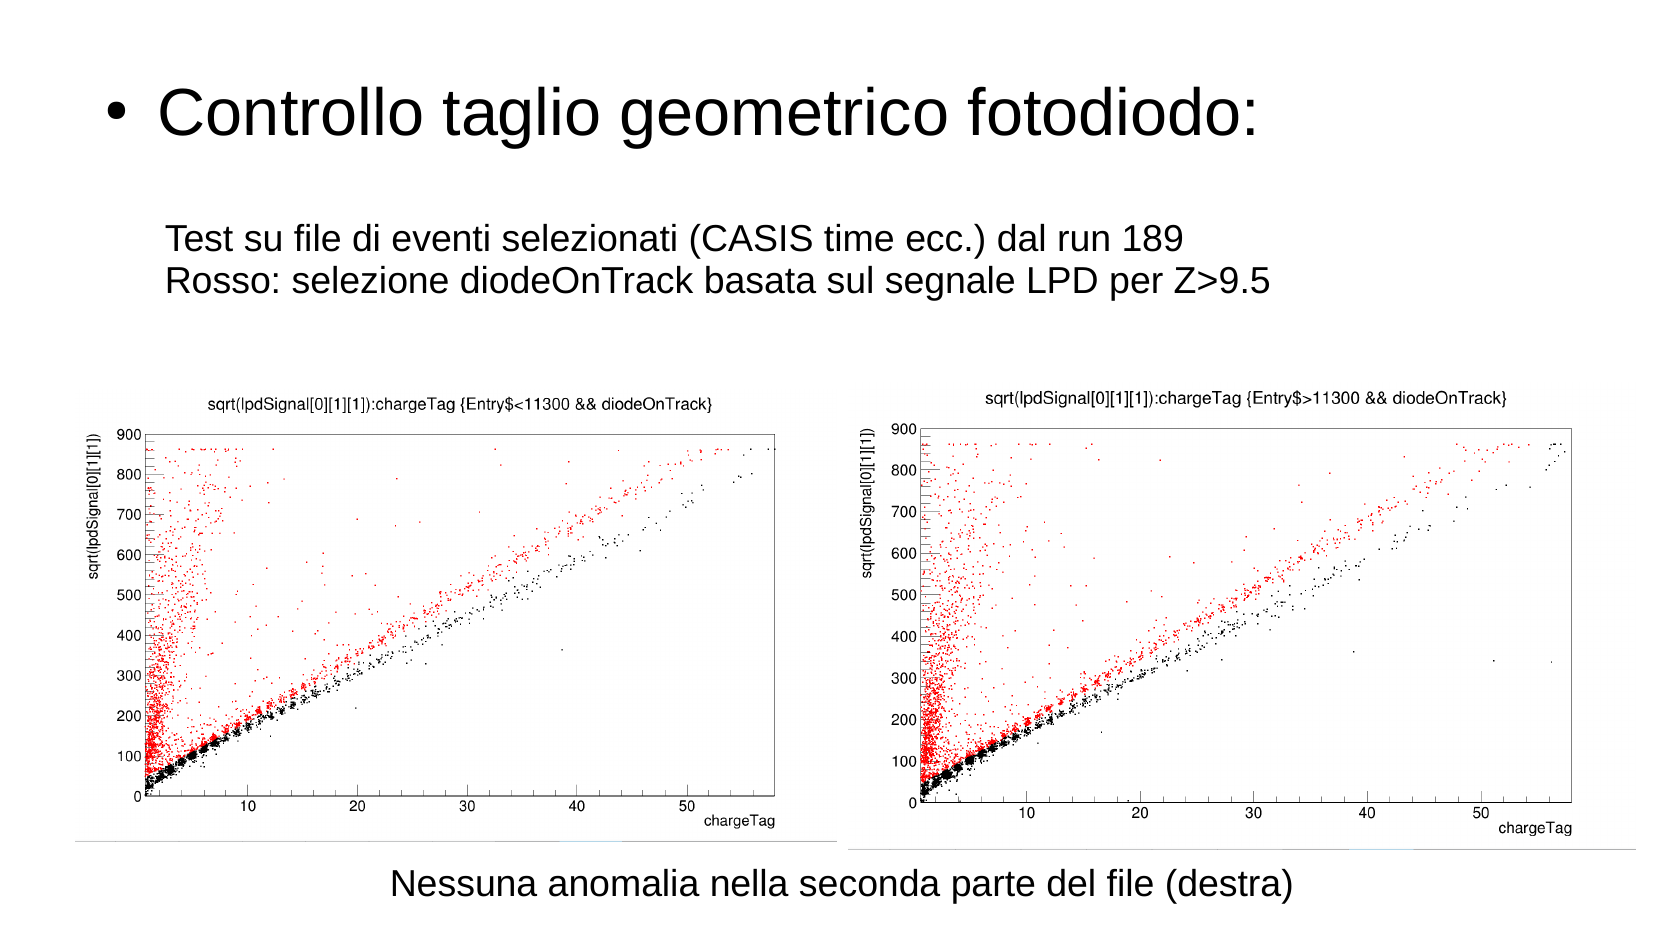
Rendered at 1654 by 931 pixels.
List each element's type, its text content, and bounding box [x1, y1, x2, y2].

text_box Test su file di eventi selezionati (CASIS time ecc.) dal run 189 Rosso: selezione diodeOnTrack basata sul segnale LPD per Z>9.5 [150, 210, 1411, 351]
picture [75, 389, 837, 842]
text_box Nessuna anomalia nella seconda parte del file (destra) [375, 855, 1336, 931]
list Controllo taglio geometrico fotodiodo: [86, 75, 1576, 615]
picture [848, 382, 1636, 850]
